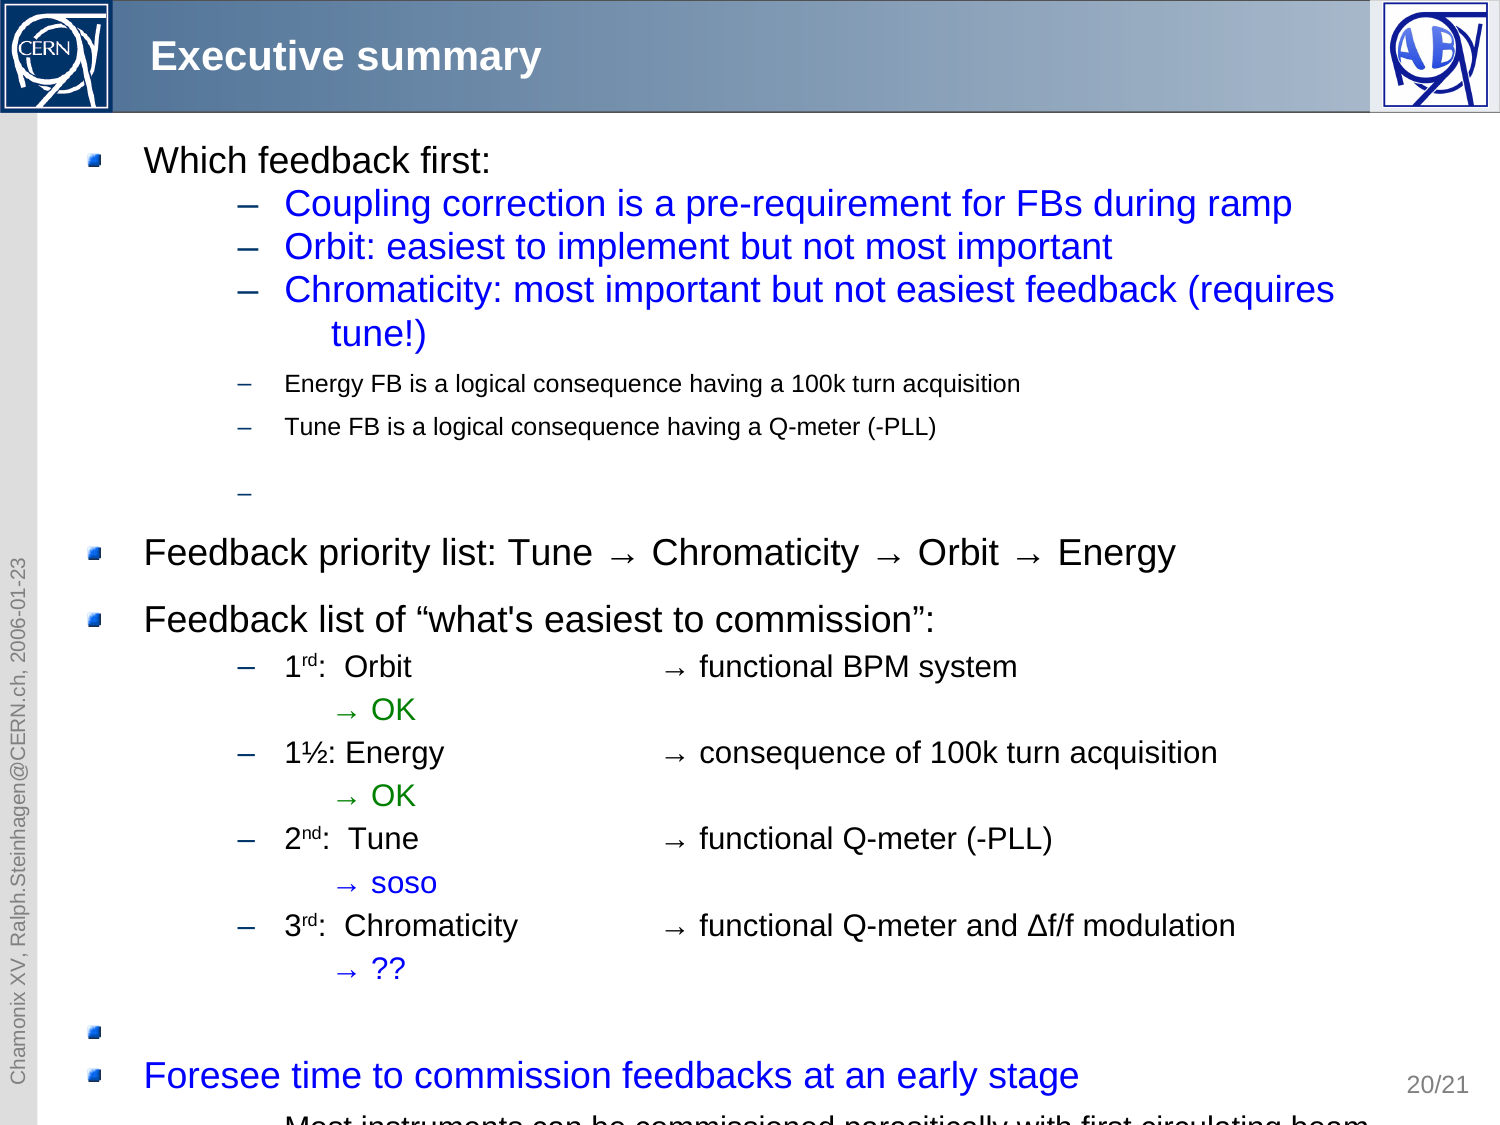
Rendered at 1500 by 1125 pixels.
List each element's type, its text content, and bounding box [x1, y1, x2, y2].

title Executive summary [150, 0, 1201, 113]
picture [87, 1030, 101, 1039]
list Which feedback first: Coupling correction is a pre-requirement for FBs during ramp Orbit: easiest to implement but not most important Chromaticity: most important but not easiest feedback (requires tune!) Energy FB is a logical consequence having a 100k turn acquisition Tune FB is a logical consequence having a Q-meter (-PLL) Feedback priority list: Tune → Chromaticity → Orbit → Energy Feedback list of “what's easiest to commission”: 1rd: Orbit → functional BPM system → OK 1½: Energy → consequence of 100k turn acquisition → OK 2nd: Tune → functional Q-meter (-PLL) → soso 3rd: Chromaticity → functional Q-meter and Δf/f modulation → ?? Foresee time to commission feedbacks at an early stage Most instruments can be commissioned parasitically with first circulating beam Foresee semi-automatic control (measure→correct) implementations (poorman's feedbacks) Investment now (!!) will help later with and save time while ramping the beam [87, 137, 1438, 1030]
picture [0, 0, 113, 113]
picture [87, 1068, 101, 1082]
picture [1382, 1, 1489, 108]
